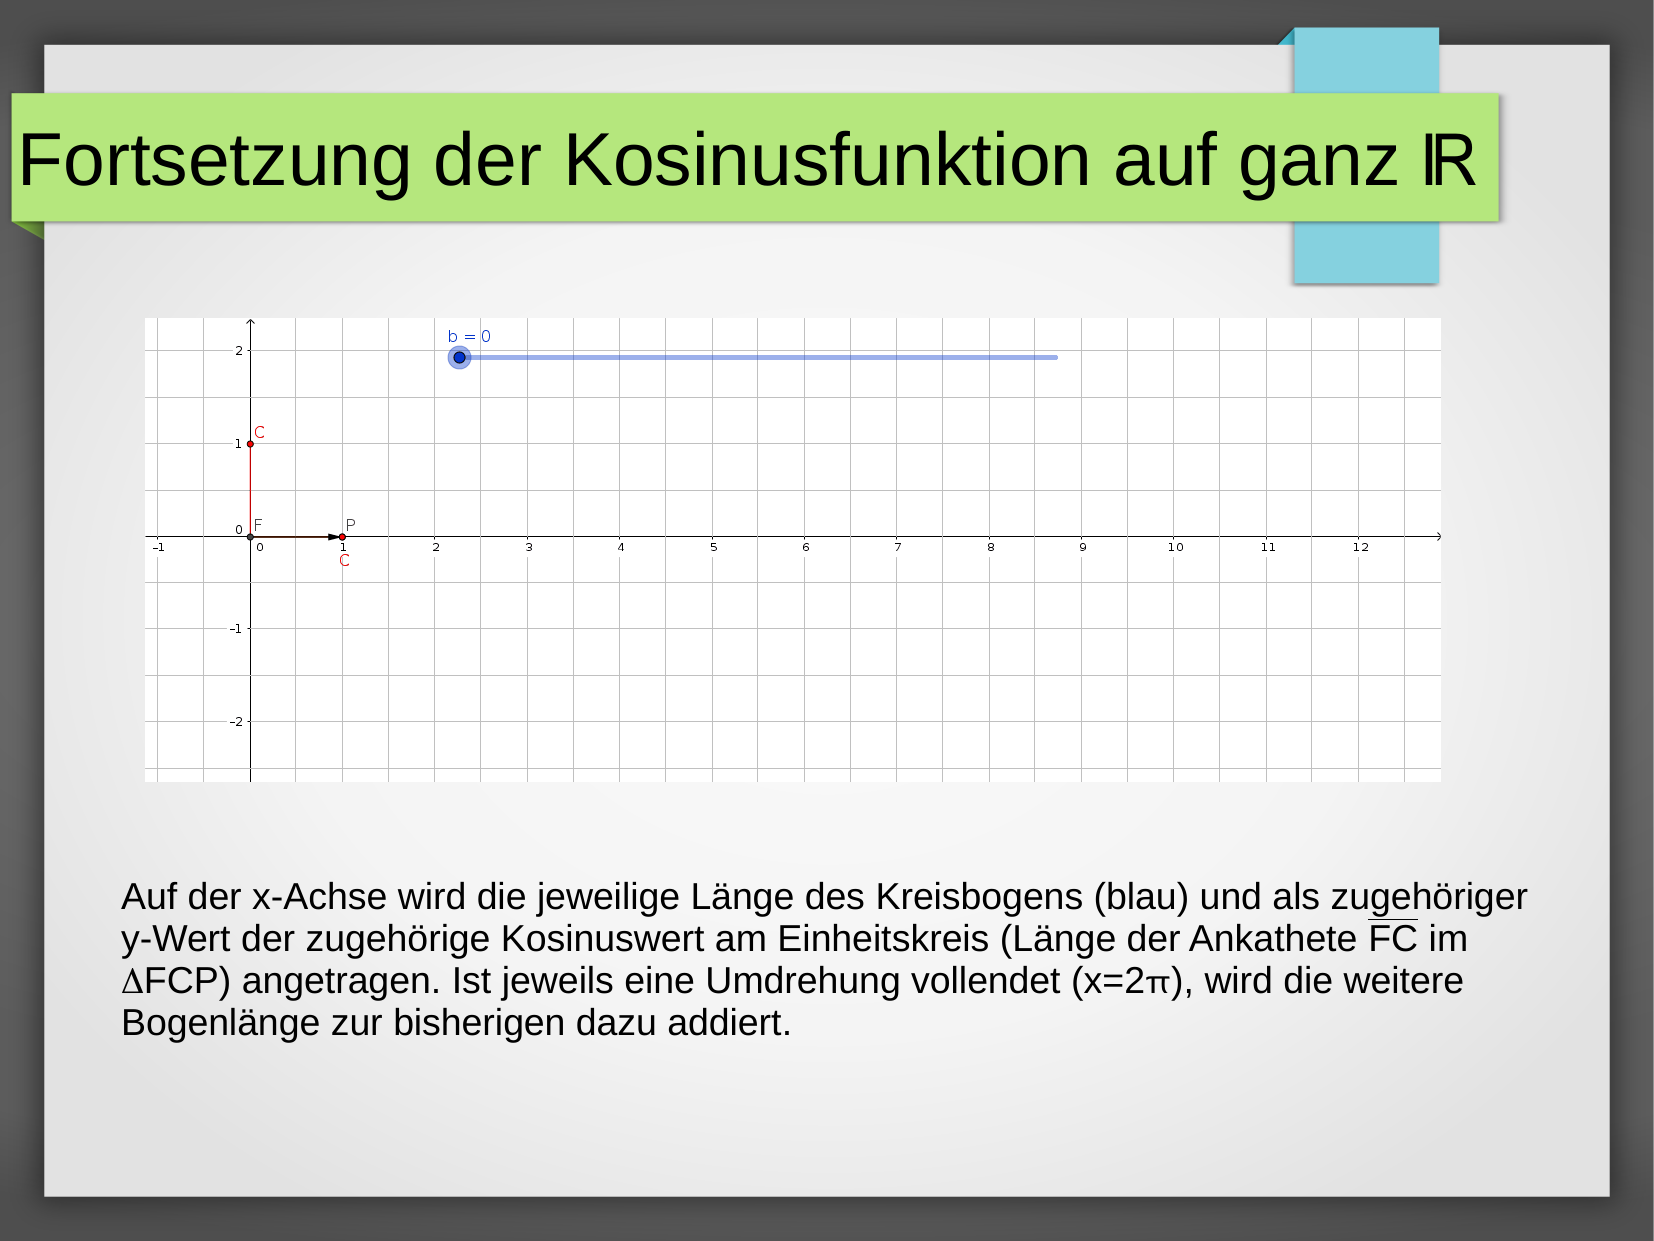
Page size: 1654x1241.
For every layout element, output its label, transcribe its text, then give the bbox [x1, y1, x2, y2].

title Fortsetzung der Kosinusfunktion auf ganz ℝ [17, 71, 1506, 248]
picture [0, 0, 1654, 1241]
text_box Auf der x-Achse wird die jeweilige Länge des Kreisbogens (blau) und als zugehöriger y-Wert der zugehörige Kosinuswert am Einheitskreis (Länge der Ankathete FC im ΔFCP) angetragen. Ist jeweils eine Umdrehung vollendet (x=2), wird die weitere Bogenlänge zur bisherigen dazu addiert. [106, 868, 1560, 1058]
